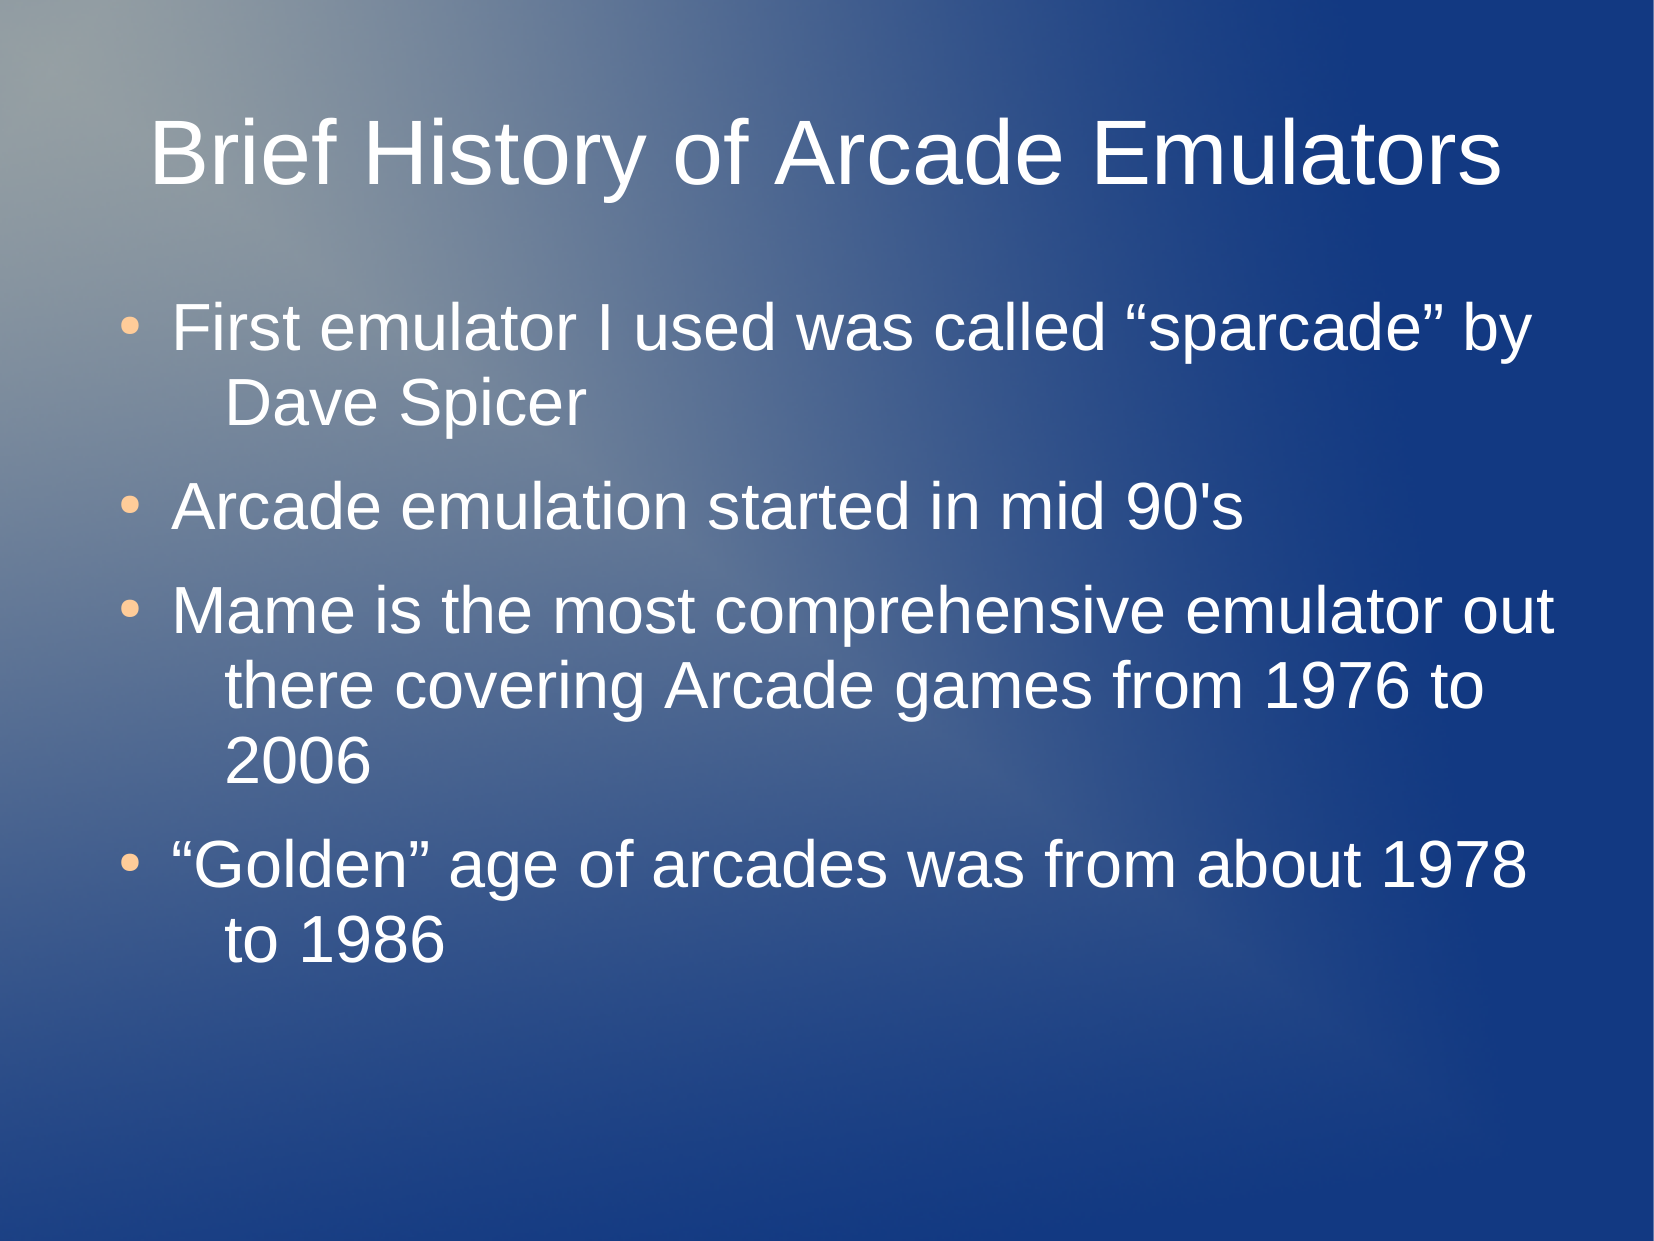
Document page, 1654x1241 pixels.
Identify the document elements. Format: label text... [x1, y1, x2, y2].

title Brief History of Arcade Emulators [82, 49, 1571, 257]
list First emulator I used was called “sparcade” by Dave Spicer Arcade emulation started in mid 90's Mame is the most comprehensive emulator out there covering Arcade games from 1976 to 2006 “Golden” age of arcades was from about 1978 to 1986 [82, 290, 1571, 1109]
picture [0, 0, 1654, 1241]
